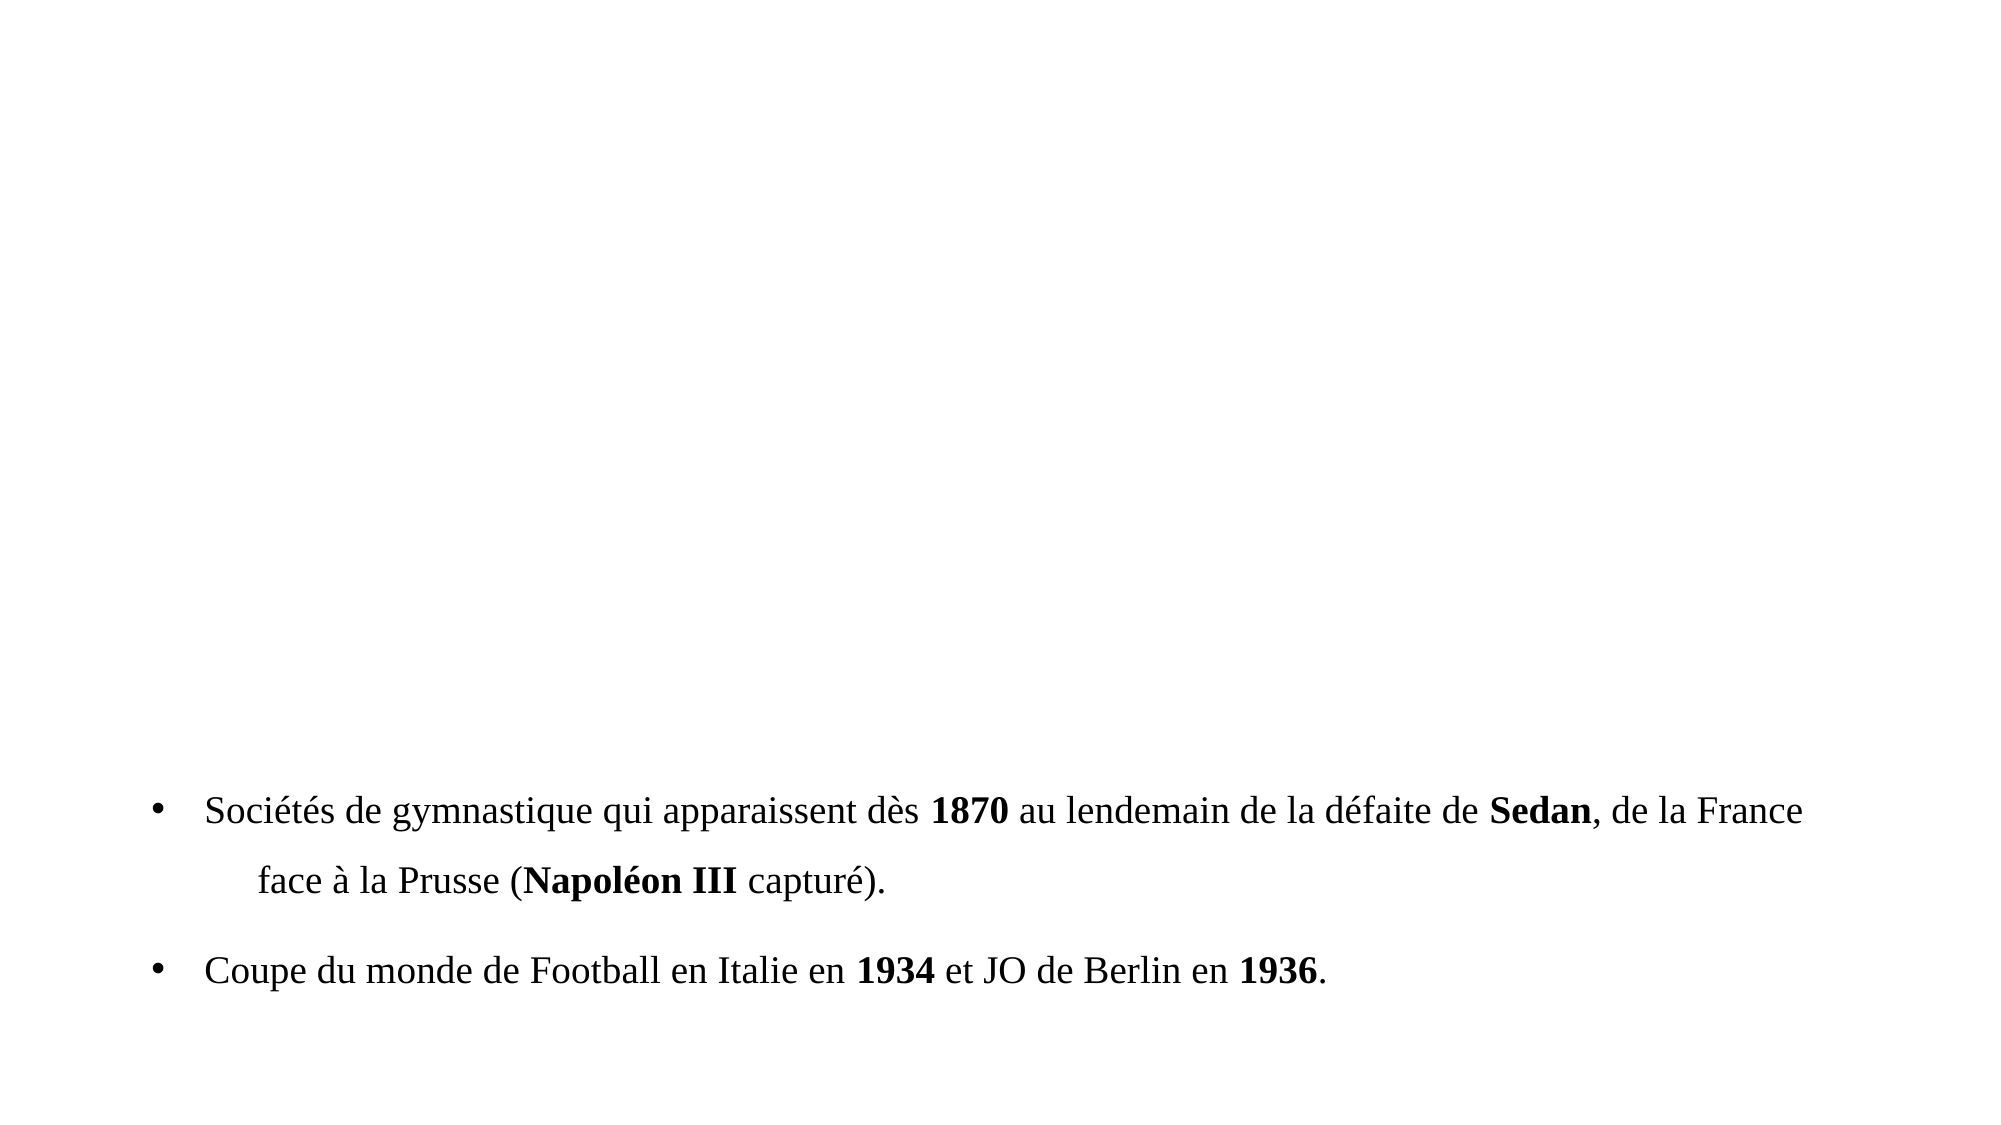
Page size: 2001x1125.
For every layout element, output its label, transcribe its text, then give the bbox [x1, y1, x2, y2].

list Sociétés de gymnastique qui apparaissent dès 1870 au lendemain de la défaite de Sedan, de la France face à la Prusse (Napoléon III capturé). Coupe du monde de Football en Italie en 1934 et JO de Berlin en 1936. [71, 75, 1945, 1081]
